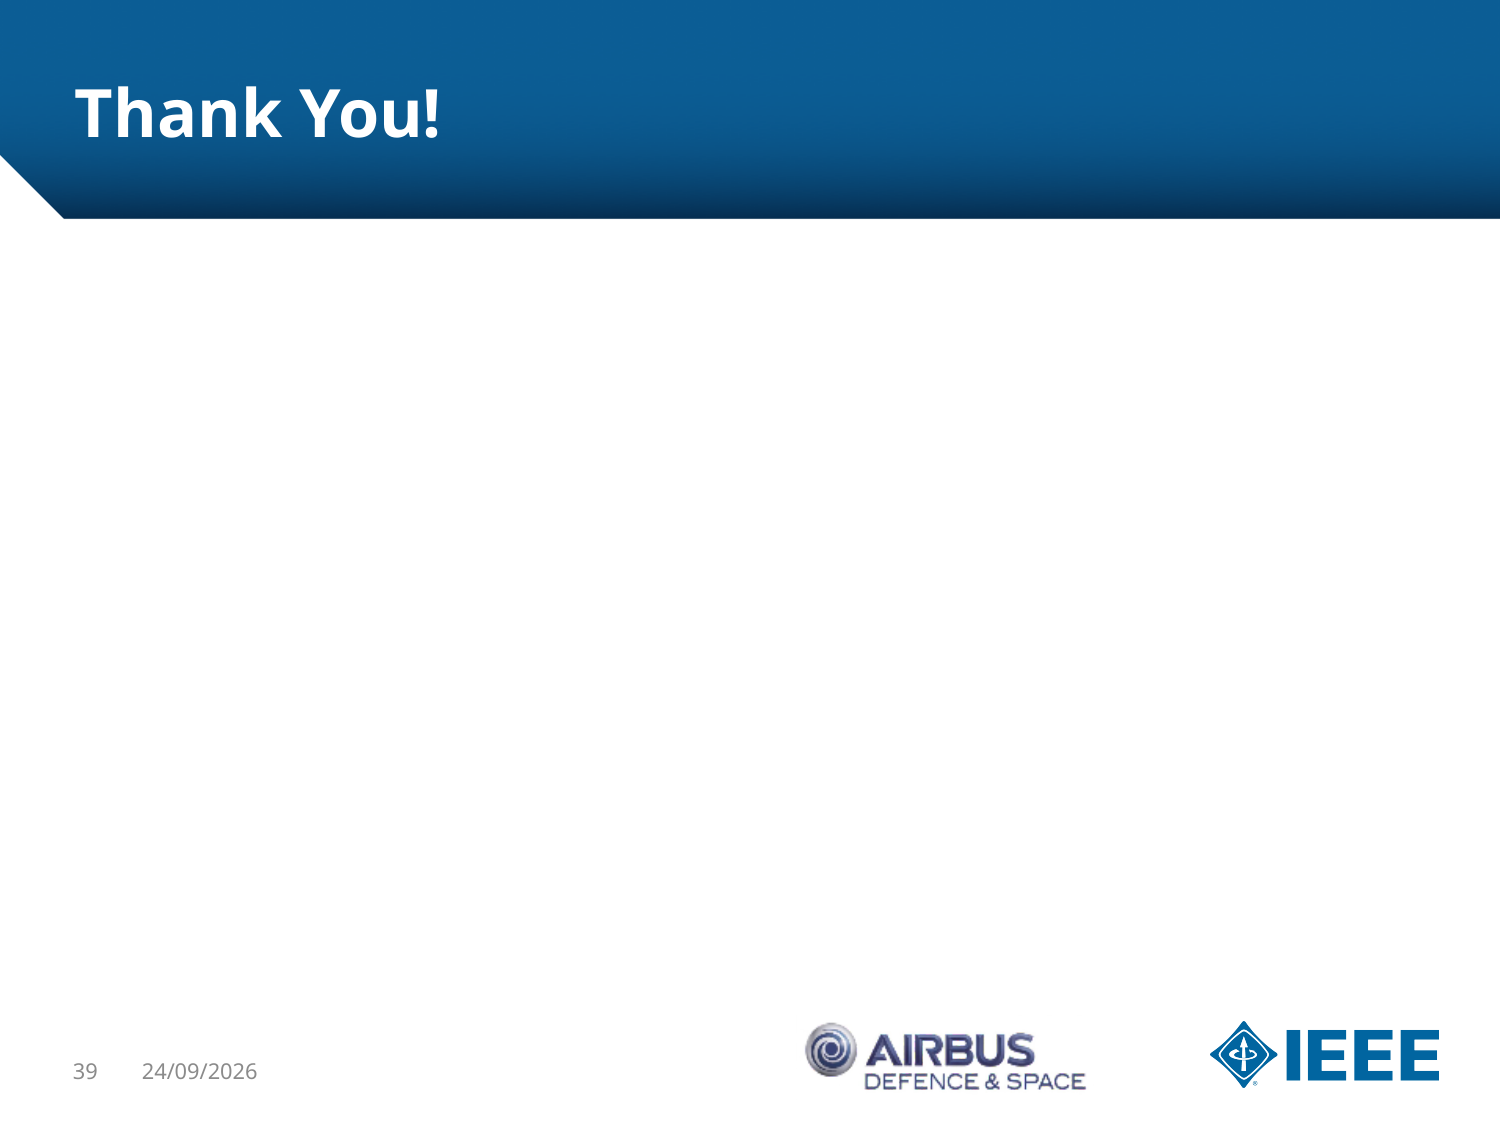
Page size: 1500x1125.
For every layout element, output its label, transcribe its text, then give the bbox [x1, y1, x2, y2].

slide_number 24/03/2021 [141, 1042, 412, 1103]
picture [0, 0, 1500, 1125]
title Thank You! [59, 22, 1426, 199]
slide_number <number> [72, 1042, 132, 1103]
